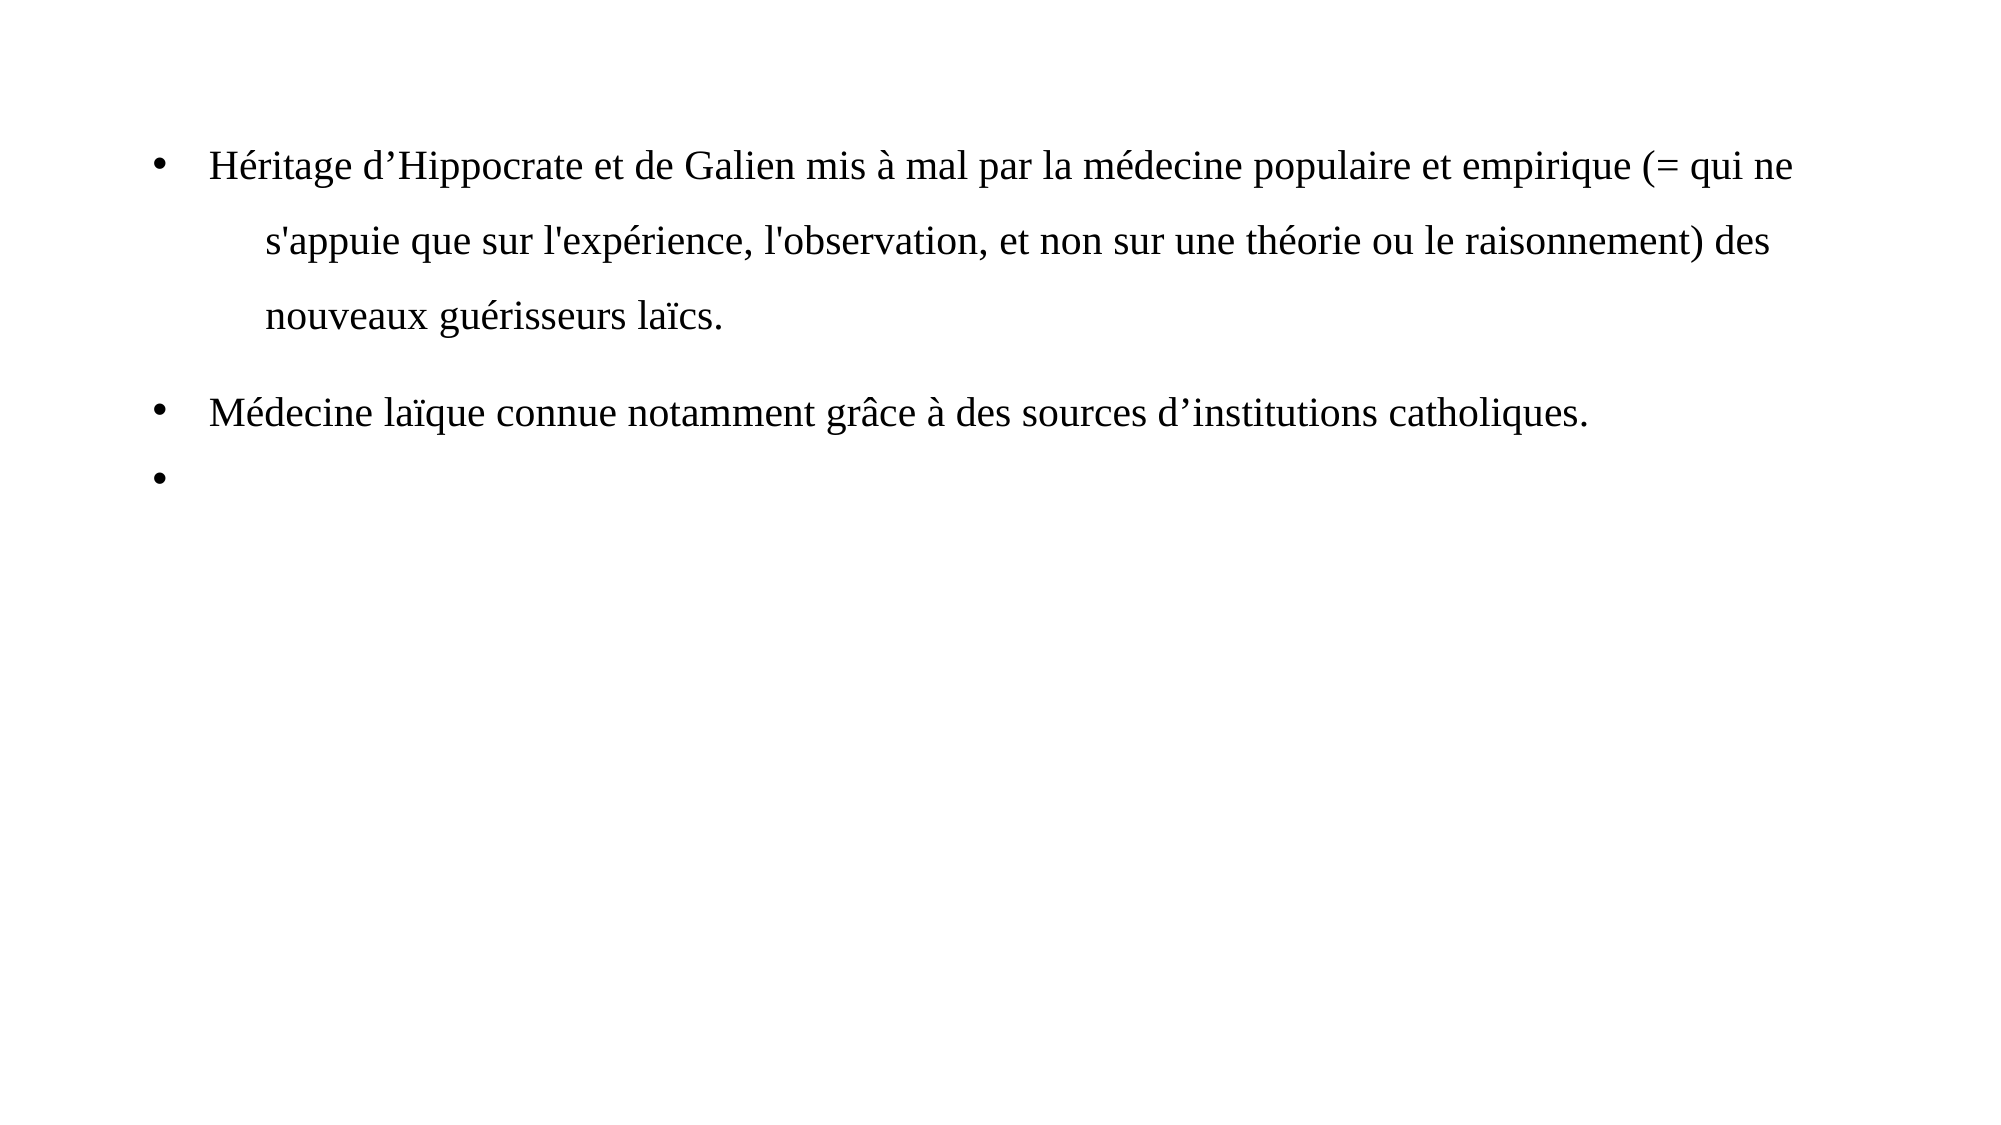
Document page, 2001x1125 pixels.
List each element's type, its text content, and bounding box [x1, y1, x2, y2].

list Héritage d’Hippocrate et de Galien mis à mal par la médecine populaire et empirique (= qui ne s'appuie que sur l'expérience, l'observation, et non sur une théorie ou le raisonnement) des nouveaux guérisseurs laïcs. Médecine laïque connue notamment grâce à des sources d’institutions catholiques. [137, 105, 1923, 1048]
